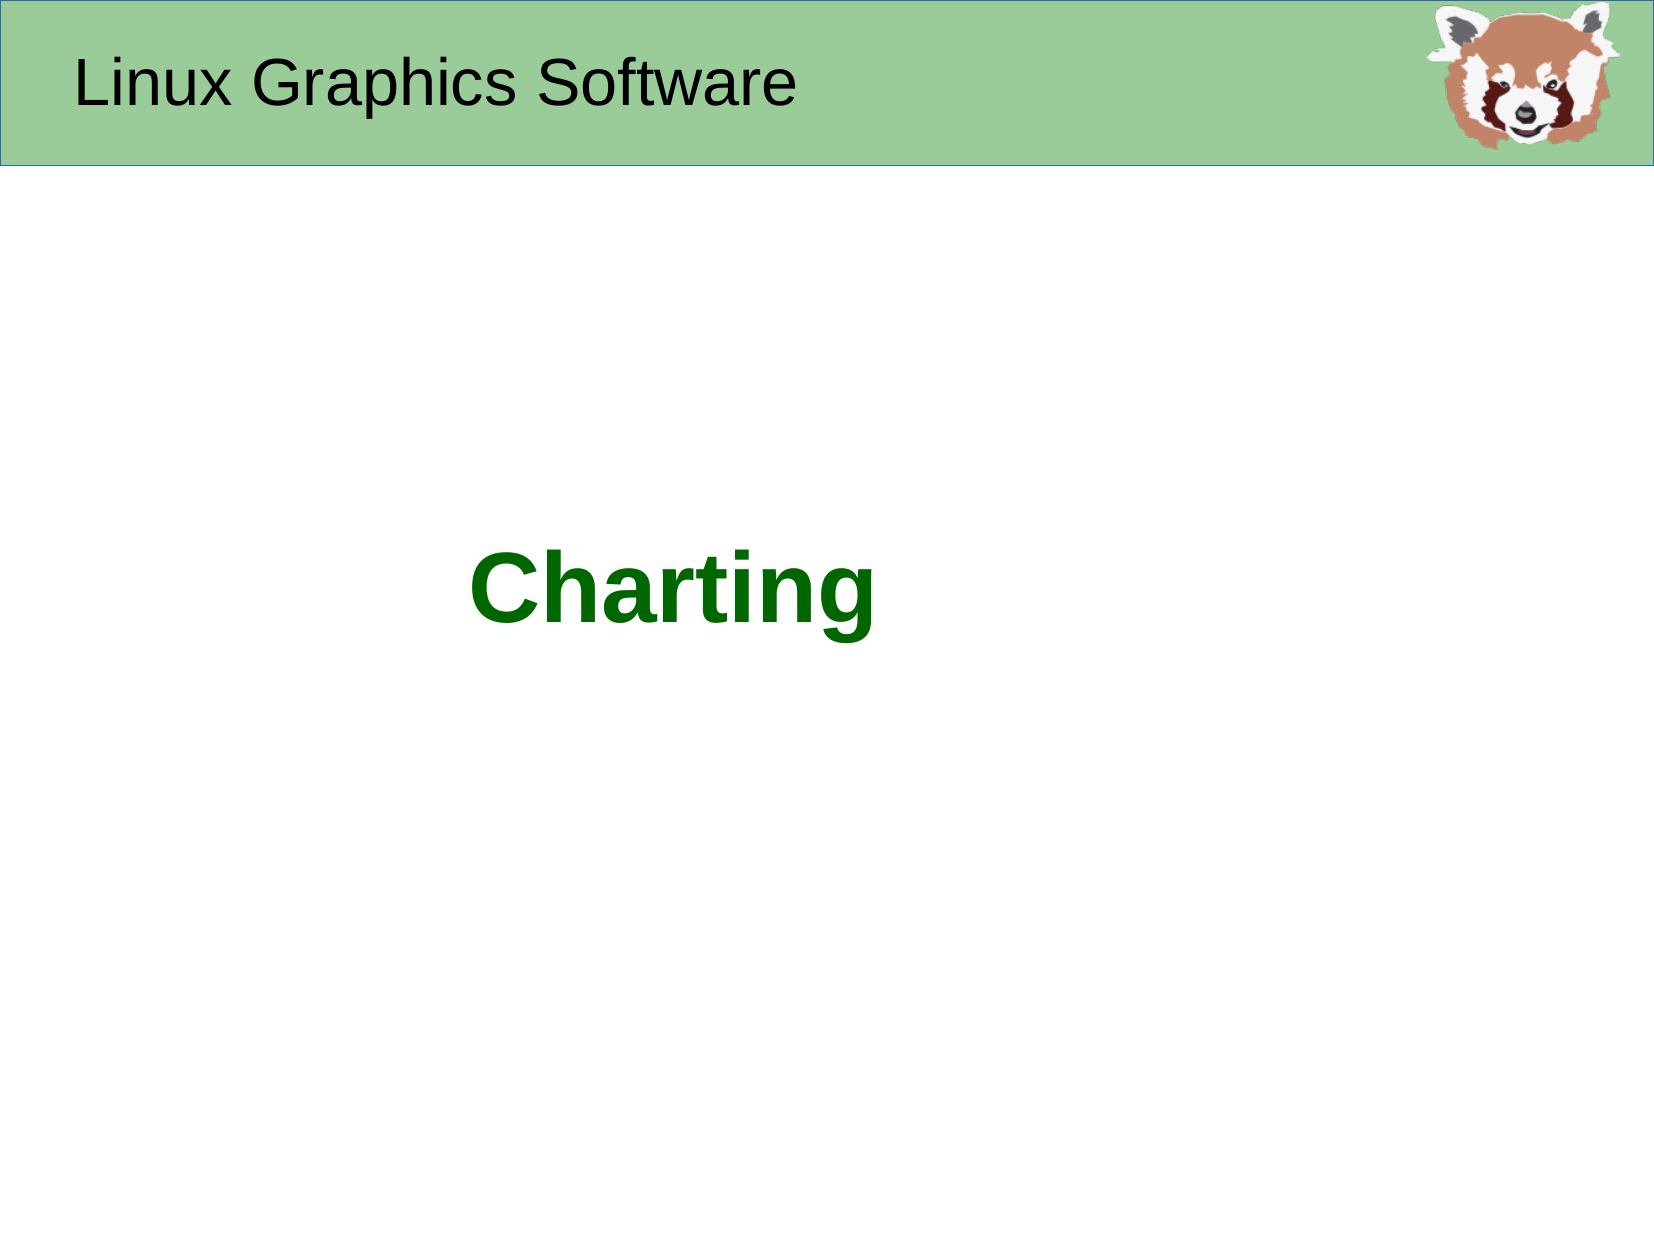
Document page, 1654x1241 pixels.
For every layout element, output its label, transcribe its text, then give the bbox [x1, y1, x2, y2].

text_box [0, 0, 1654, 166]
picture [1426, 2, 1621, 151]
title Linux Graphics Software [0, 15, 856, 151]
text_box Charting [453, 525, 919, 652]
